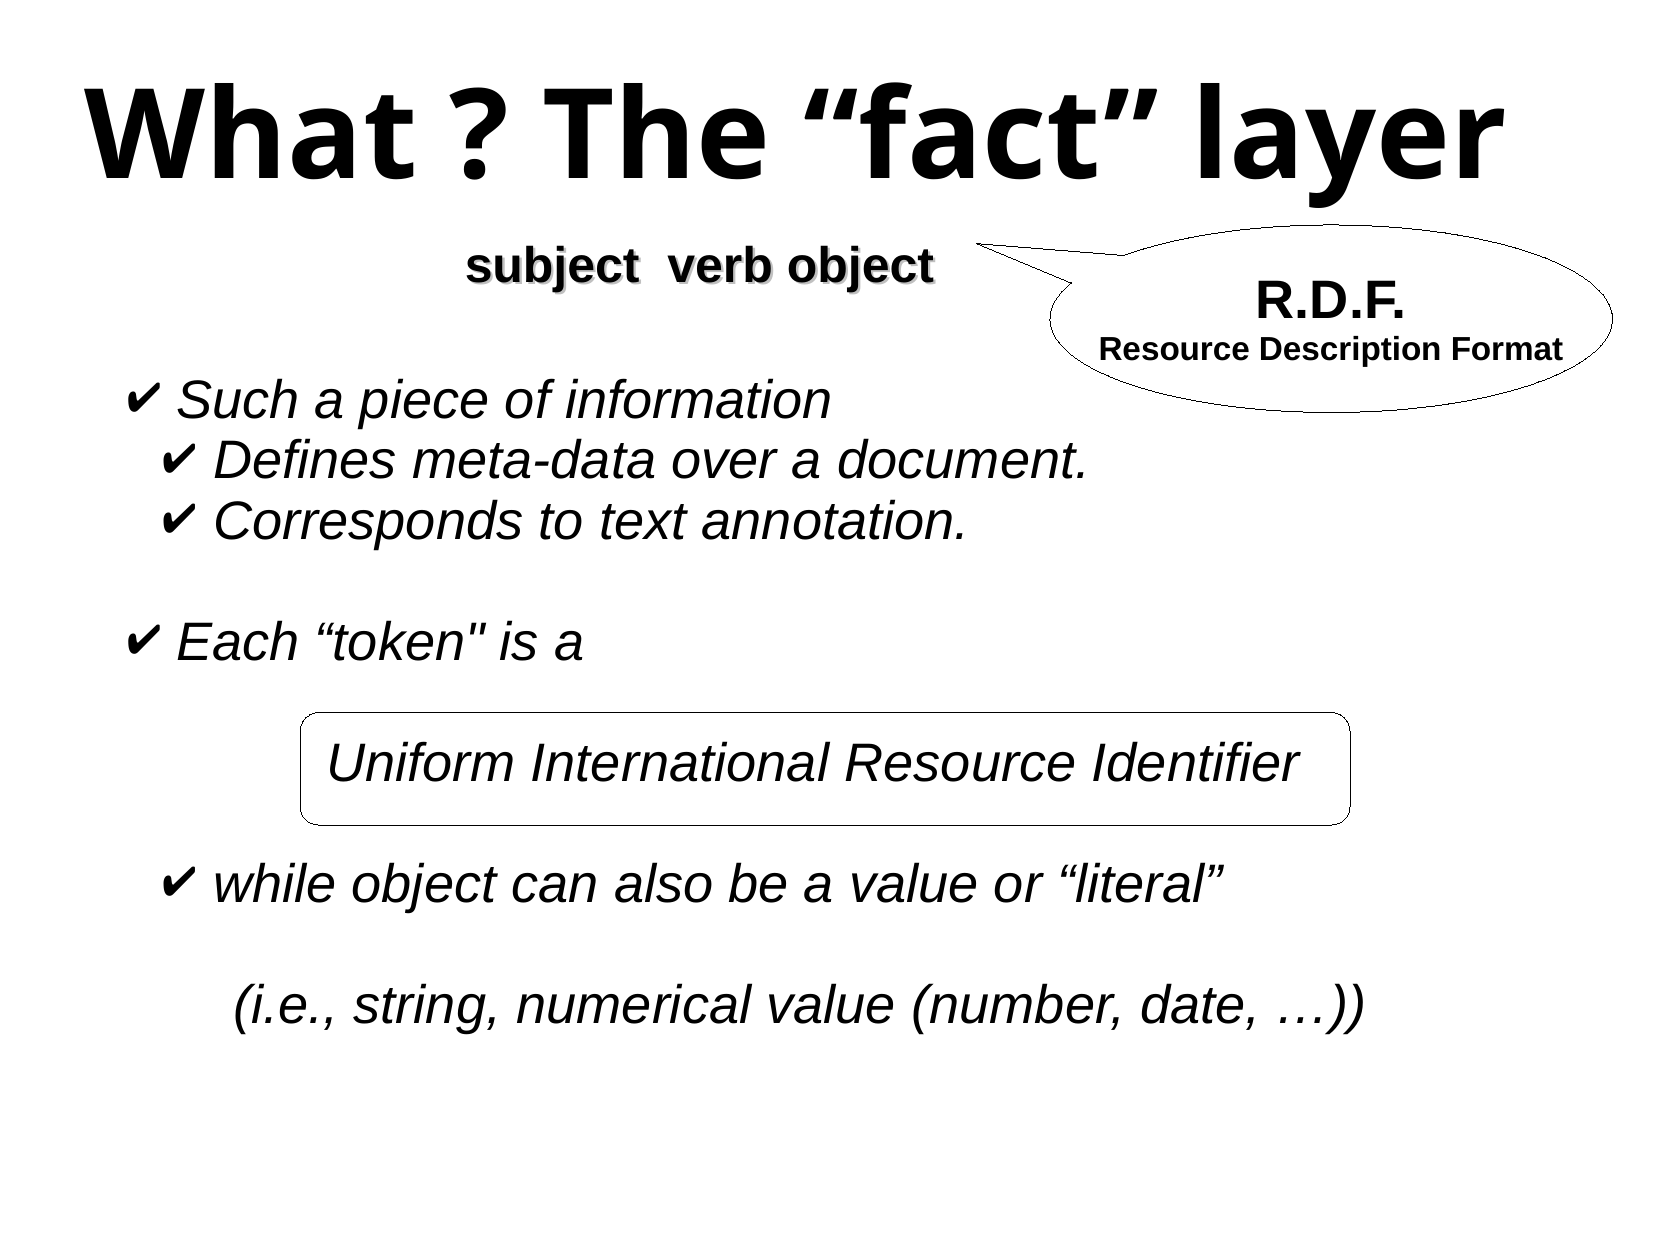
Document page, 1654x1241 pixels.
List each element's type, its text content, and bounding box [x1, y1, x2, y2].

text_box What ? The “fact” layer [37, 37, 1538, 245]
text_box R.D.F. Resource Description Format [976, 224, 1613, 413]
text_box subject verb object [450, 229, 1013, 301]
text_box Such a piece of information Defines meta-data over a document. Corresponds to text annotation. Each “token" is a Uniform International Resource Identifier while object can also be a value or “literal” (i.e., string, numerical value (number, date, …)) [112, 361, 1453, 1126]
